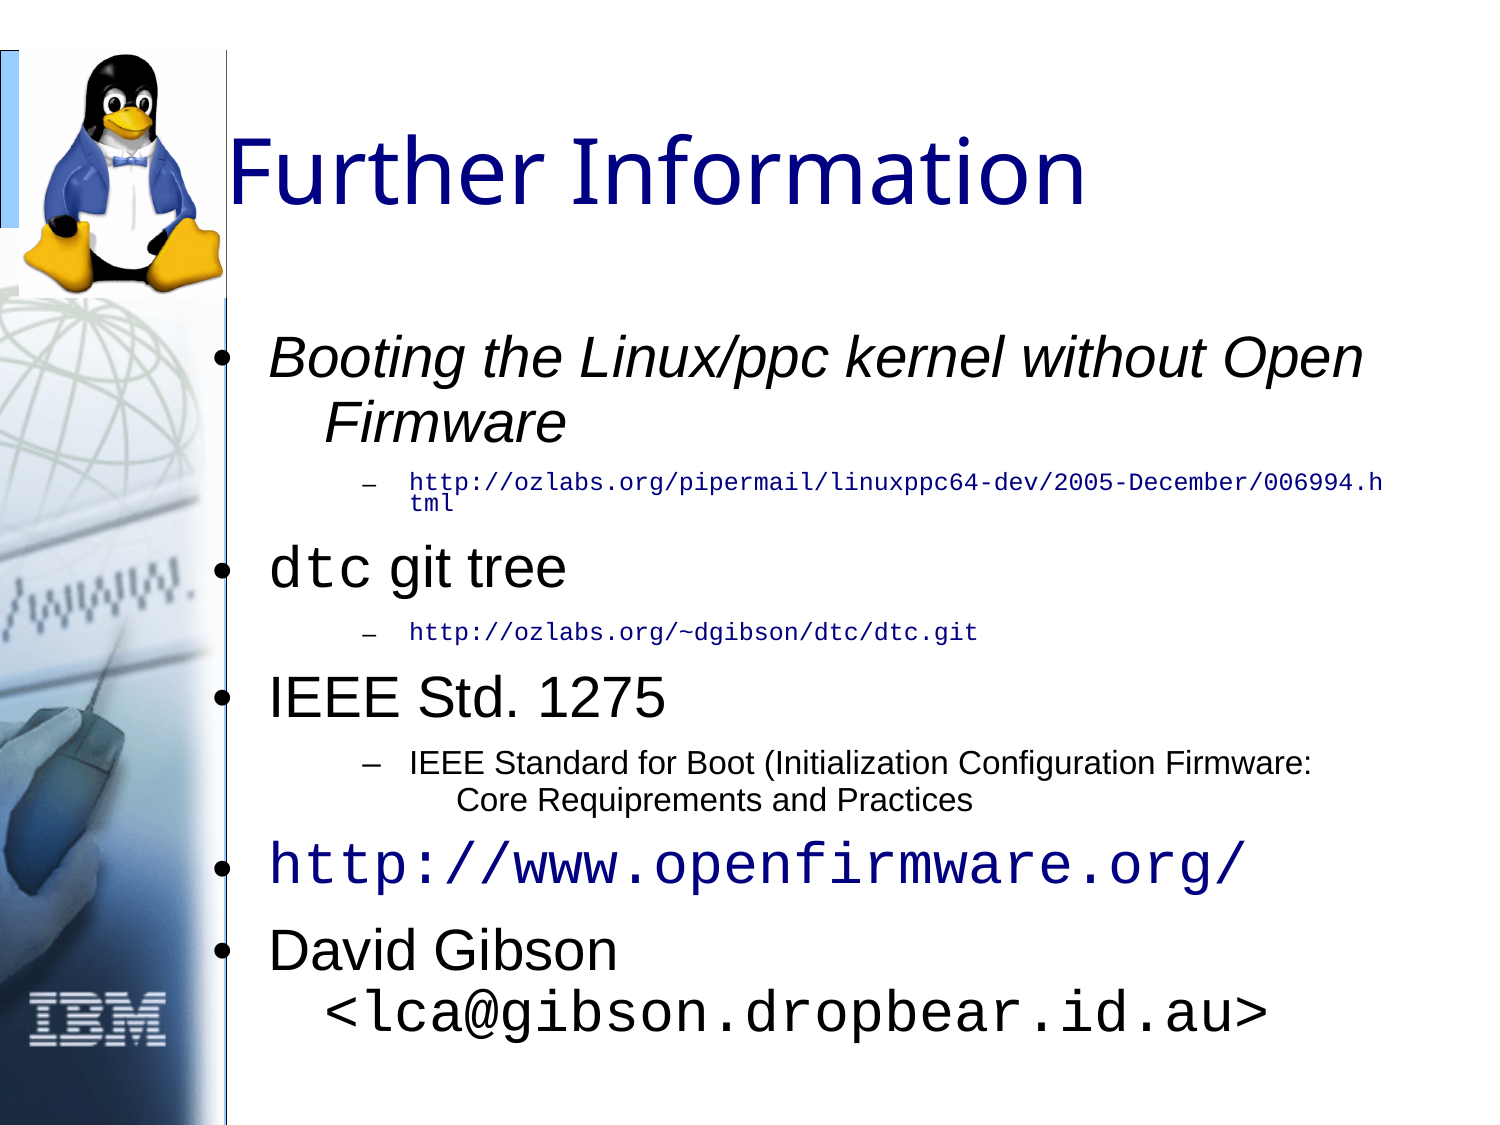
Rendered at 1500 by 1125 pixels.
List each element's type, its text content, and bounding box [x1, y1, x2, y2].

title Further Information [224, 99, 1388, 238]
list Booting the Linux/ppc kernel without Open Firmware http://ozlabs.org/pipermail/linuxppc64-dev/2005-December/006994.html dtc git tree http://ozlabs.org/~dgibson/dtc/dtc.git IEEE Std. 1275 IEEE Standard for Boot (Initialization Configuration Firmware: Core Requiprements and Practices http://www.openfirmware.org/ David Gibson <lca@gibson.dropbear.id.au> [212, 324, 1388, 1029]
